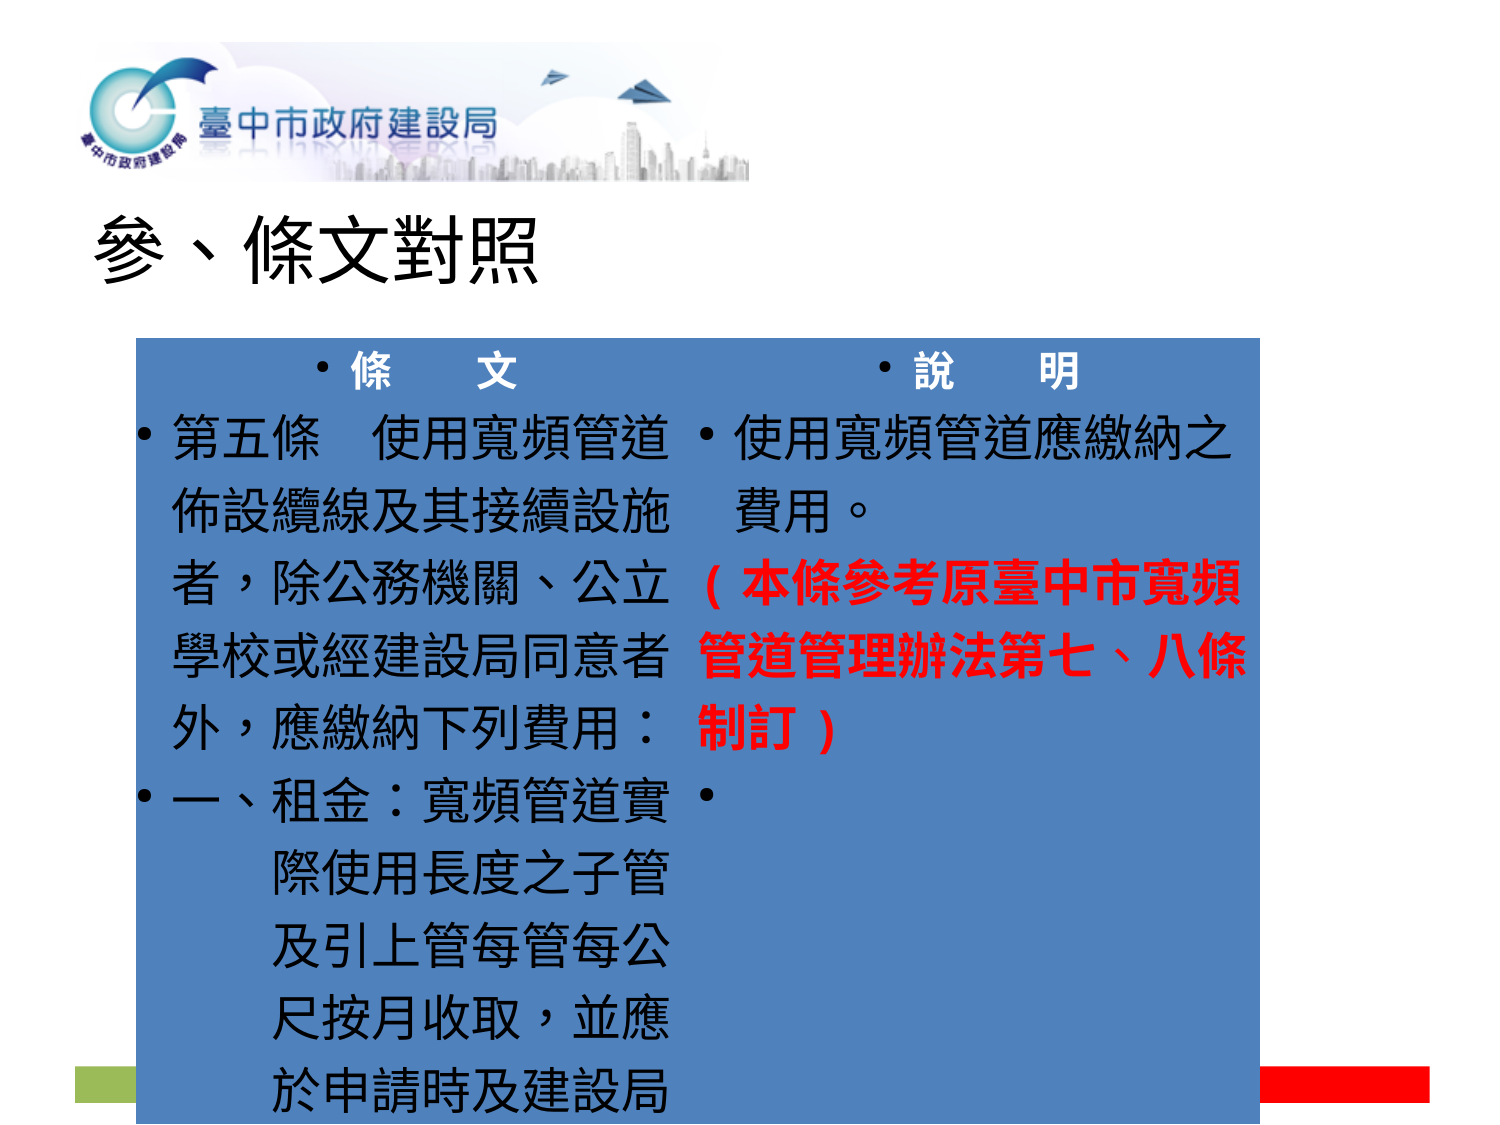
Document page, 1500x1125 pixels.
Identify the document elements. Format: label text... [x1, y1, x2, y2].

table_header 說 明 [698, 338, 1260, 399]
table_cell 使用寬頻管道應繳納之費用。 (本條參考原臺中市寬頻管道管理辦法第七、八條制訂) [698, 399, 1260, 1124]
text_box 參、條文對照 [76, 196, 1427, 303]
text_box [1260, 1053, 1489, 1114]
table_header 條 文 [136, 338, 698, 399]
table_cell 第五條 使用寬頻管道佈設纜線及其接續設施者，除公務機關、公立學校或經建設局同意者外，應繳納下列費用： 一、租金：寬頻管道實 際使用長度之子管 及引上管每管每公 尺按月收取，並應 於申請時及建設局 [136, 399, 698, 1124]
